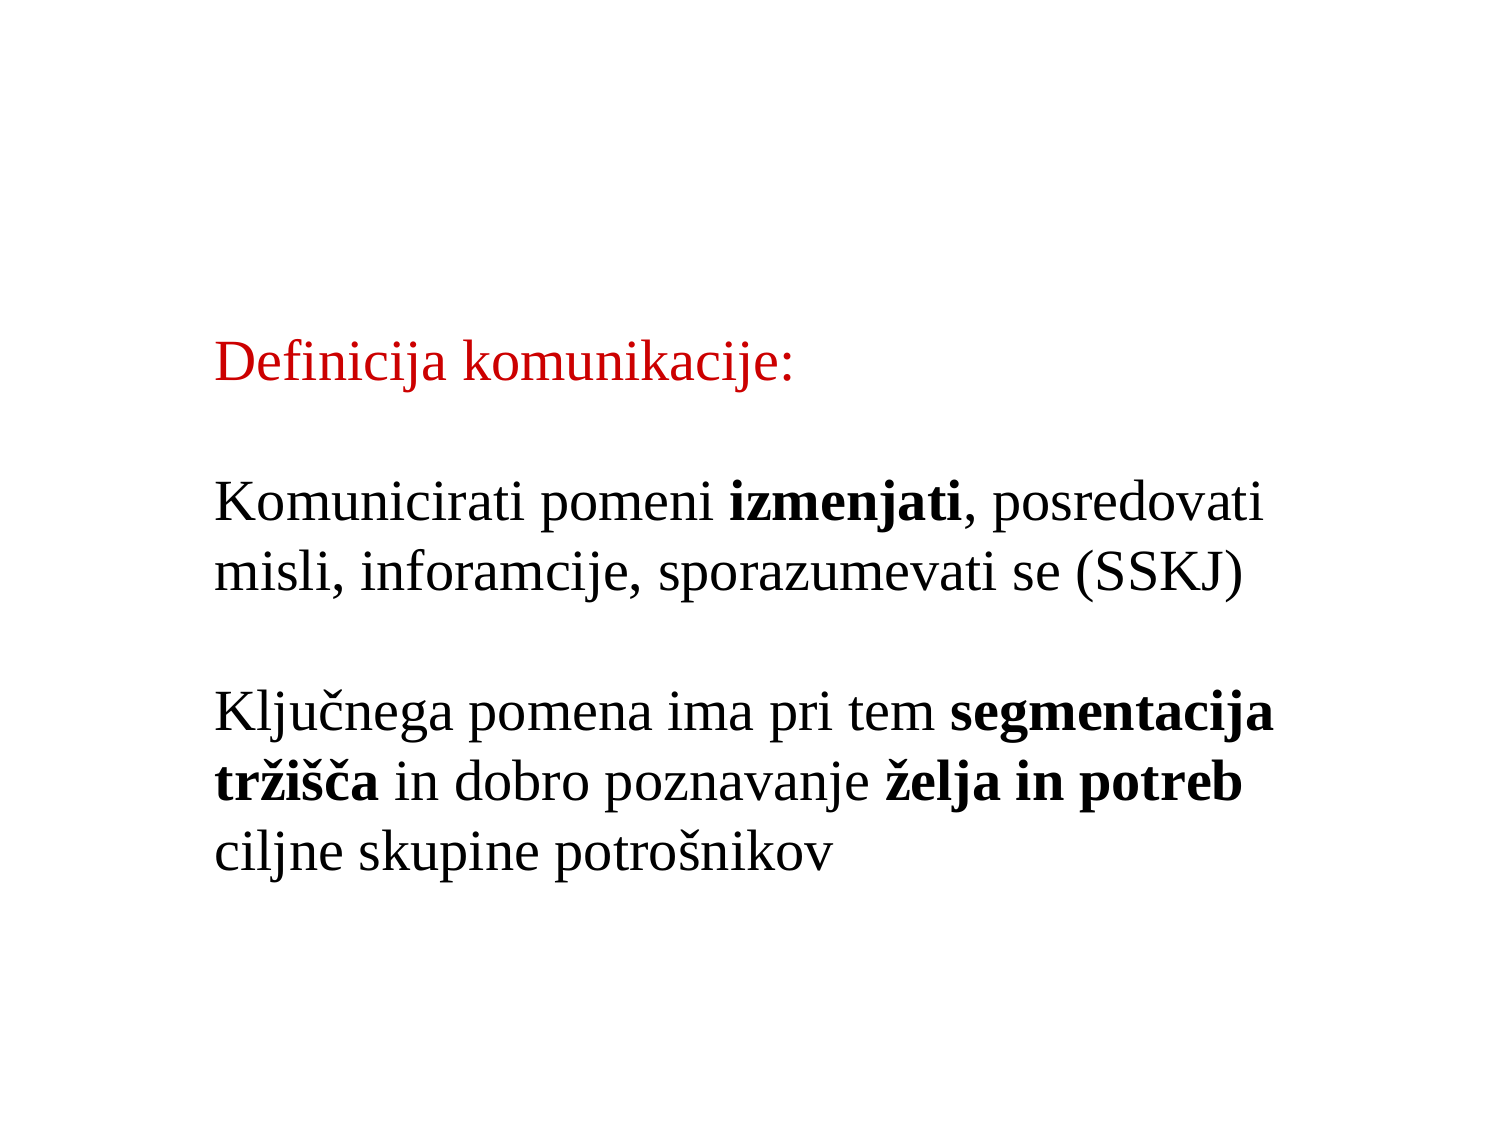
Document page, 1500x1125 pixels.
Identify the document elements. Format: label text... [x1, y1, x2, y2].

text_box Definicija komunikacije: Komunicirati pomeni izmenjati, posredovati misli, inforamcije, sporazumevati se (SSKJ) Ključnega pomena ima pri tem segmentacija tržišča in dobro poznavanje želja in potreb ciljne skupine potrošnikov [200, 174, 1401, 891]
